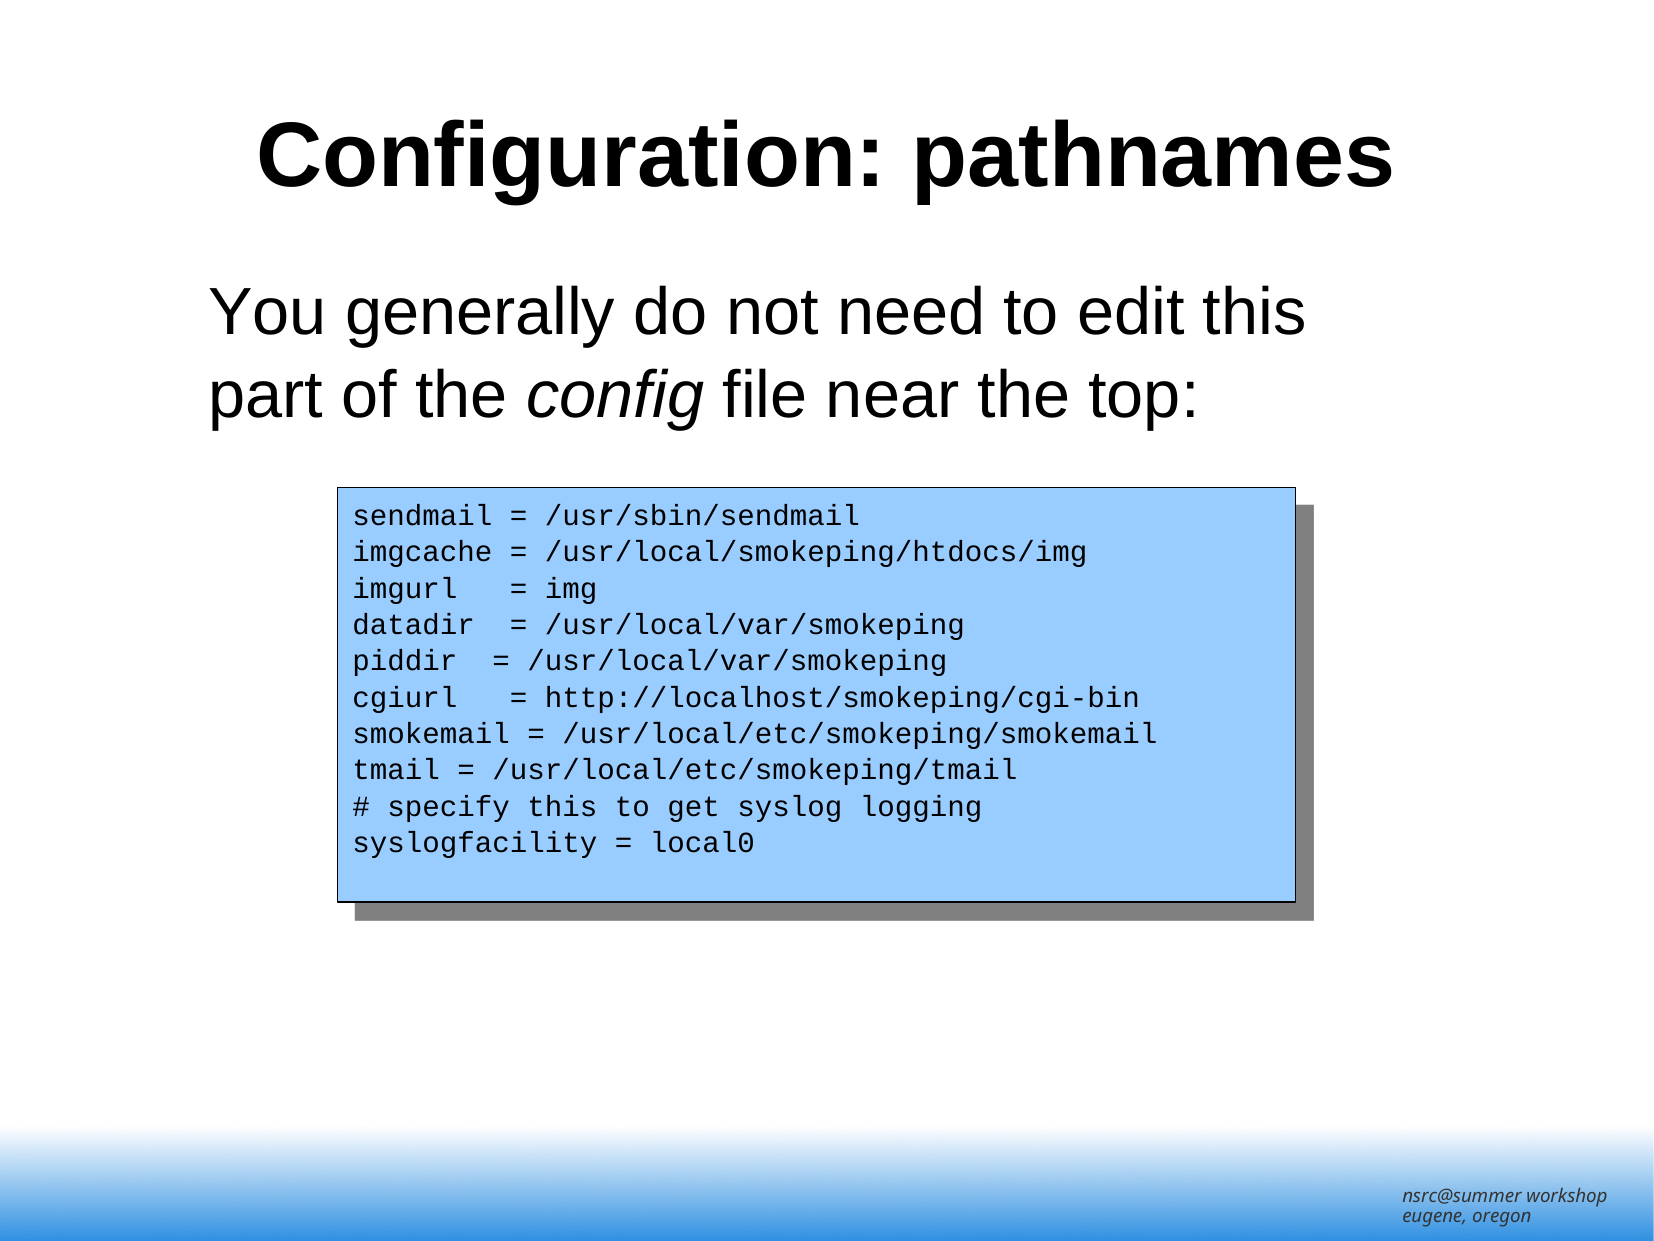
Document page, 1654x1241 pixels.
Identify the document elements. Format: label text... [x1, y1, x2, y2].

text_box You generally do not need to edit this part of the config file near the top: [193, 257, 1346, 439]
picture [0, 1124, 1654, 1241]
text_box sendmail = /usr/sbin/sendmail imgcache = /usr/local/smokeping/htdocs/img imgurl = img datadir = /usr/local/var/smokeping piddir = /usr/local/var/smokeping cgiurl = http://localhost/smokeping/cgi-bin smokemail = /usr/local/etc/smokeping/smokemail tmail = /usr/local/etc/smokeping/tmail # specify this to get syslog logging syslogfacility = local0 [337, 487, 1296, 902]
title Configuration: pathnames [82, 49, 1571, 257]
